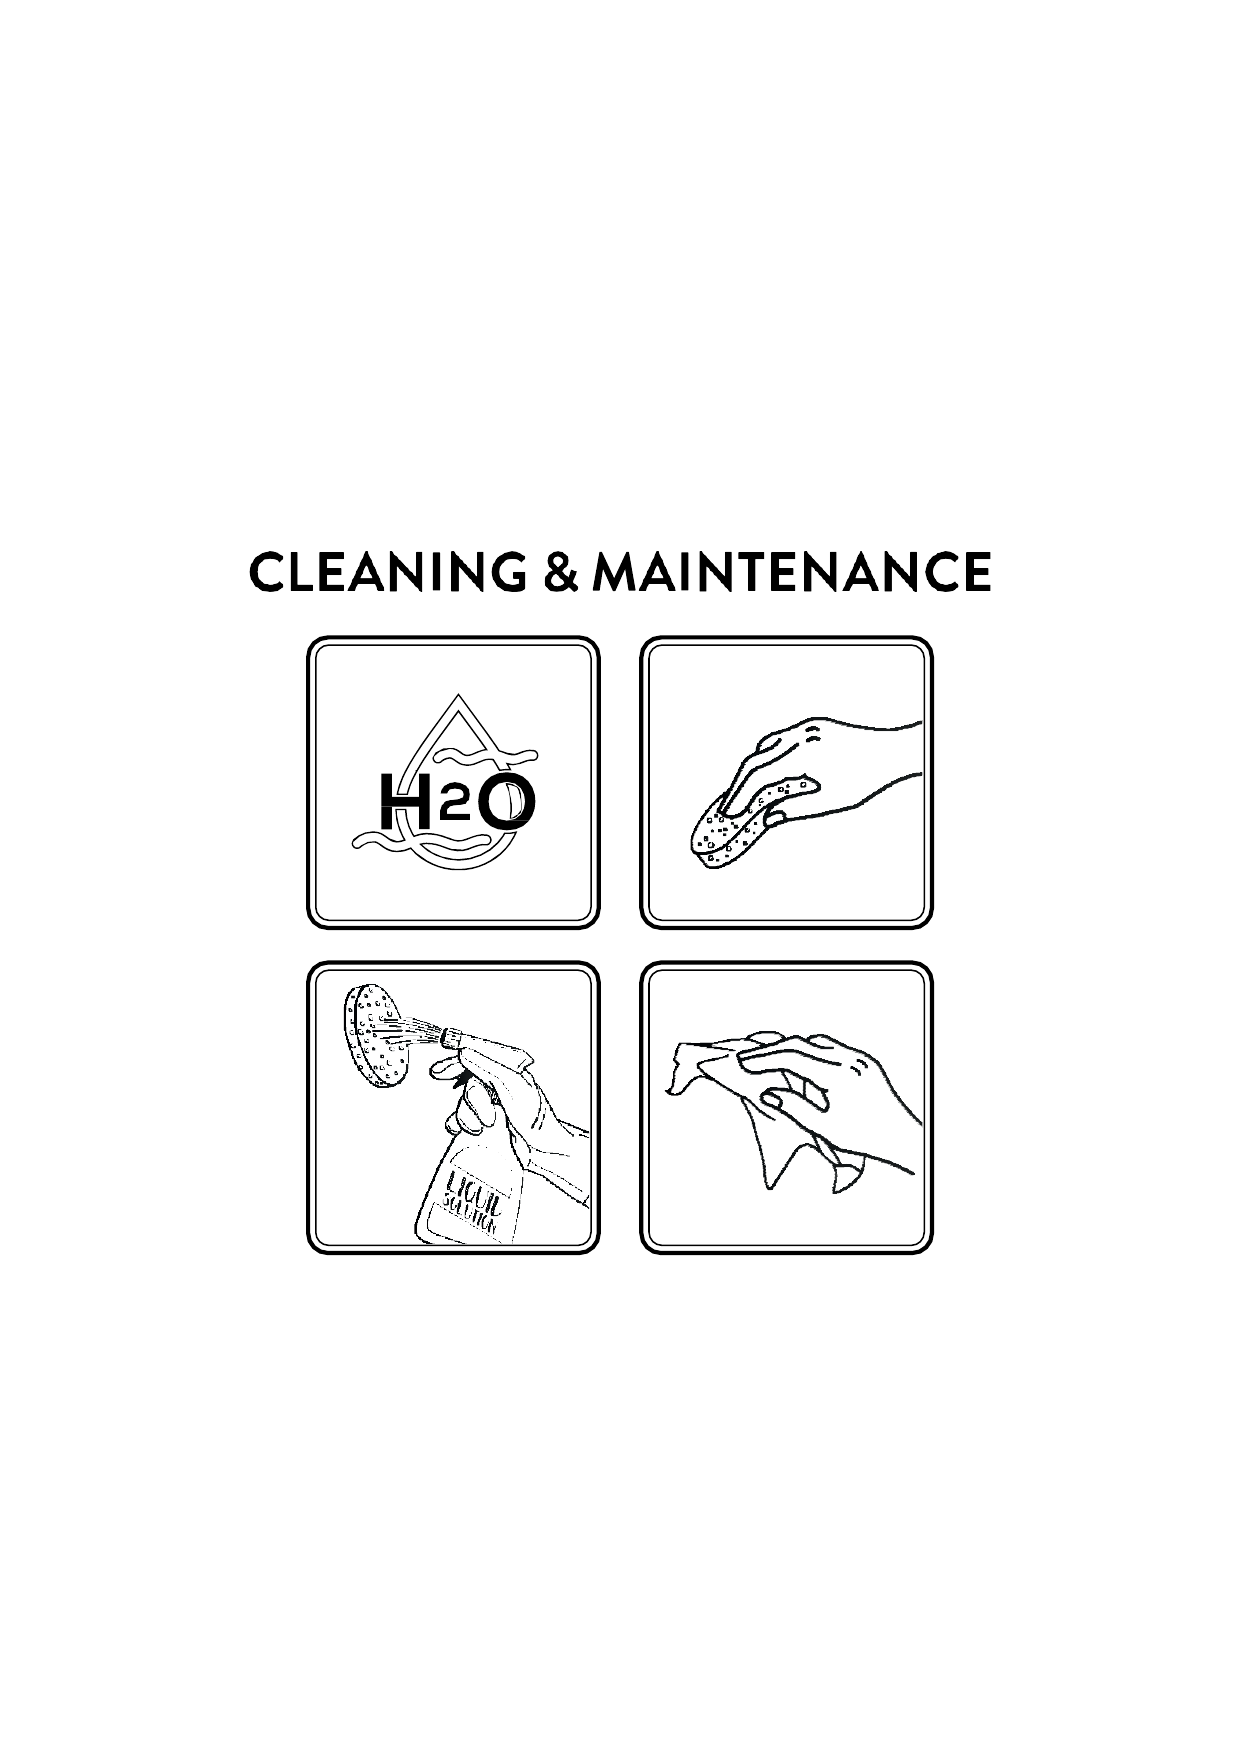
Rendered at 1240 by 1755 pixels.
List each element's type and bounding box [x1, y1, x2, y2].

text_box [290, 552, 313, 591]
text_box [771, 552, 796, 591]
text_box [491, 551, 526, 592]
text_box [804, 551, 837, 592]
text_box [343, 984, 590, 1244]
text_box [440, 782, 470, 820]
text_box [381, 773, 430, 830]
text_box [544, 551, 579, 592]
text_box [351, 808, 518, 871]
text_box [451, 551, 484, 592]
text_box [347, 551, 385, 591]
text_box [681, 552, 689, 591]
text_box [389, 551, 423, 592]
text_box [842, 551, 879, 591]
text_box [319, 552, 344, 591]
text_box [690, 717, 923, 869]
text_box [249, 551, 284, 592]
text_box [664, 1031, 923, 1194]
text_box [638, 551, 676, 591]
text_box [738, 552, 765, 591]
text_box [966, 552, 991, 591]
text_box [884, 551, 917, 592]
text_box [432, 552, 441, 591]
text_box [925, 551, 959, 592]
text_box [699, 551, 732, 592]
text_box [592, 551, 636, 592]
text_box [396, 693, 539, 795]
text_box [478, 772, 536, 831]
